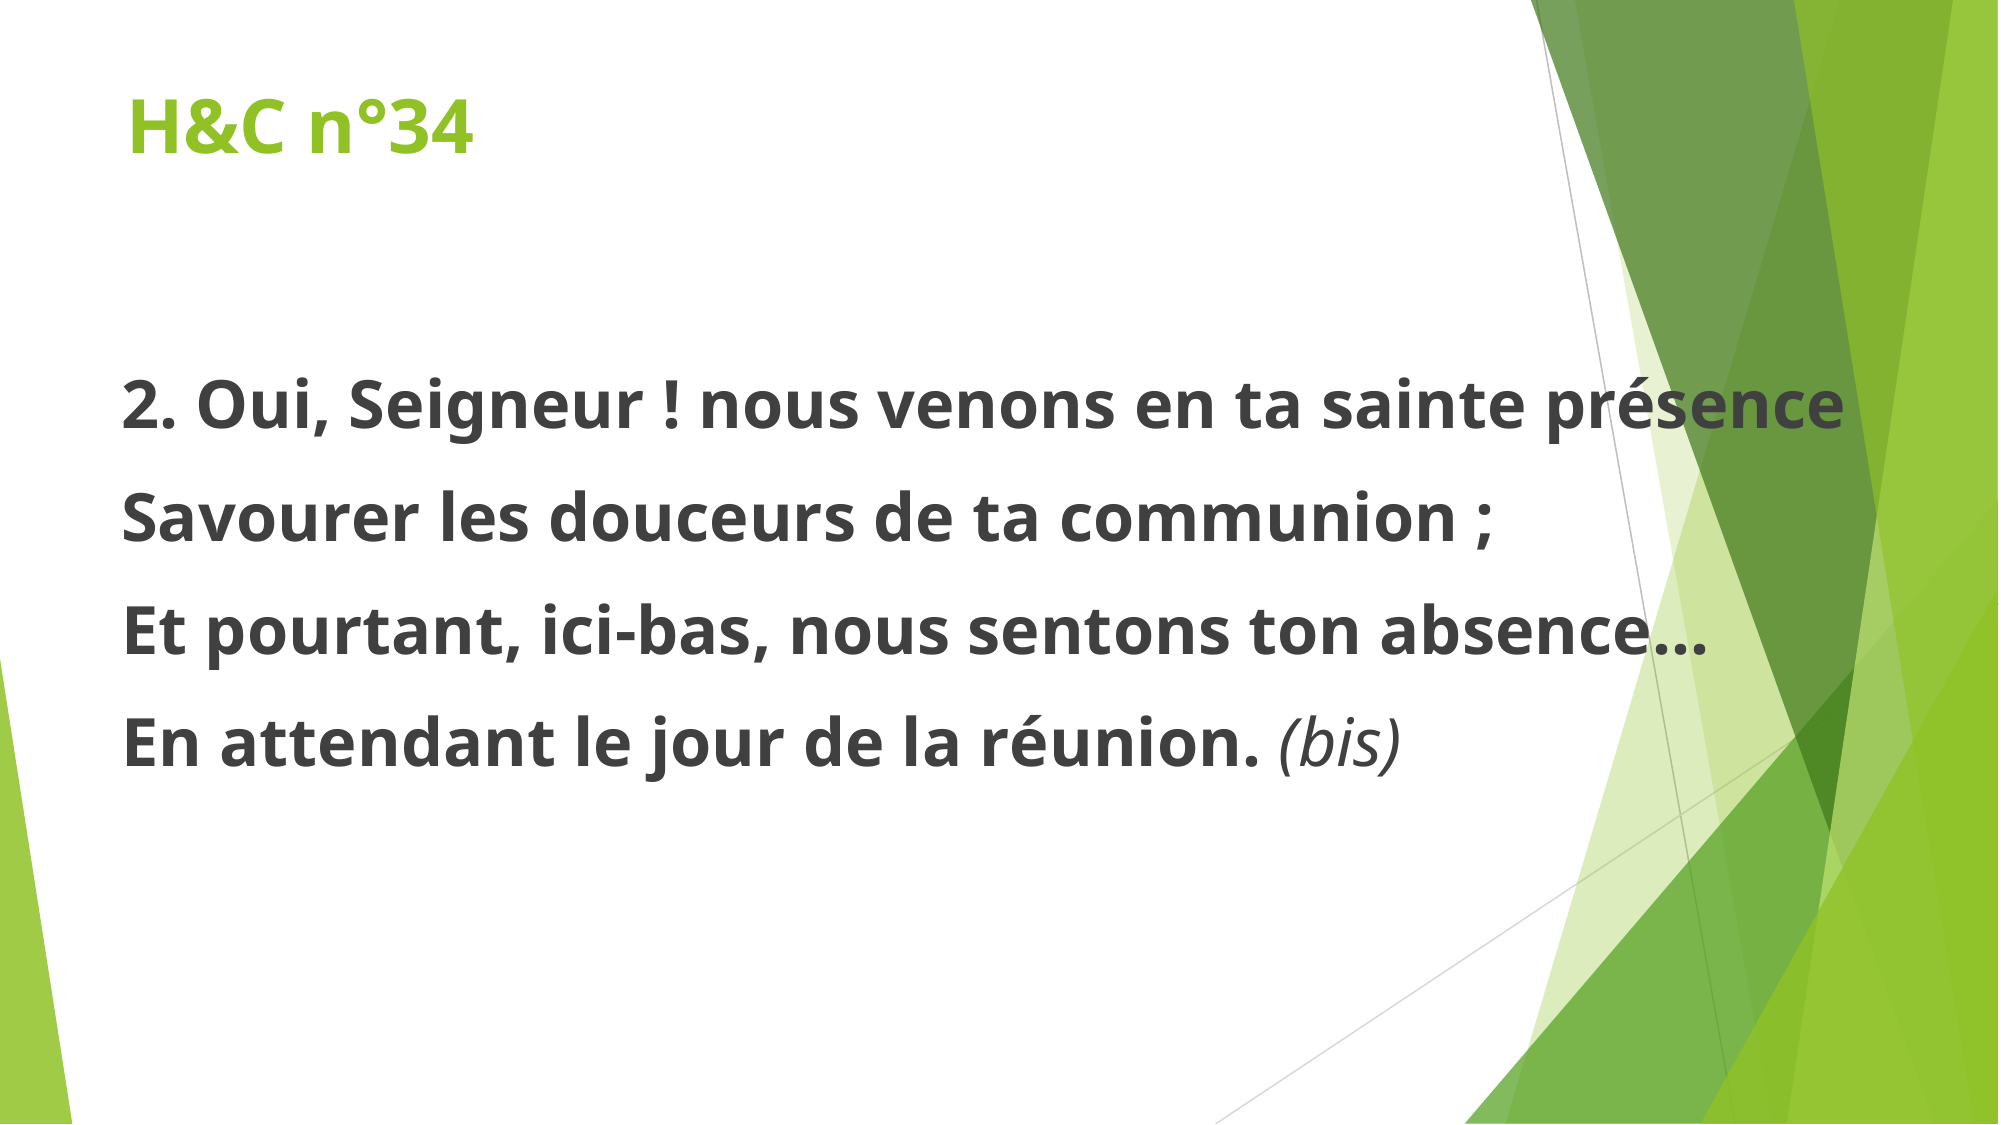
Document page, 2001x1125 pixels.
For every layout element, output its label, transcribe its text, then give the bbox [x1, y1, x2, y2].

text_box H&C n°34 [111, 70, 1522, 178]
text_box 2. Oui, Seigneur ! nous venons en ta sainte présence Savourer les douceurs de ta communion ; Et pourtant, ici-bas, nous sentons ton absence... En attendant le jour de la réunion. (bis) [106, 342, 1961, 1074]
